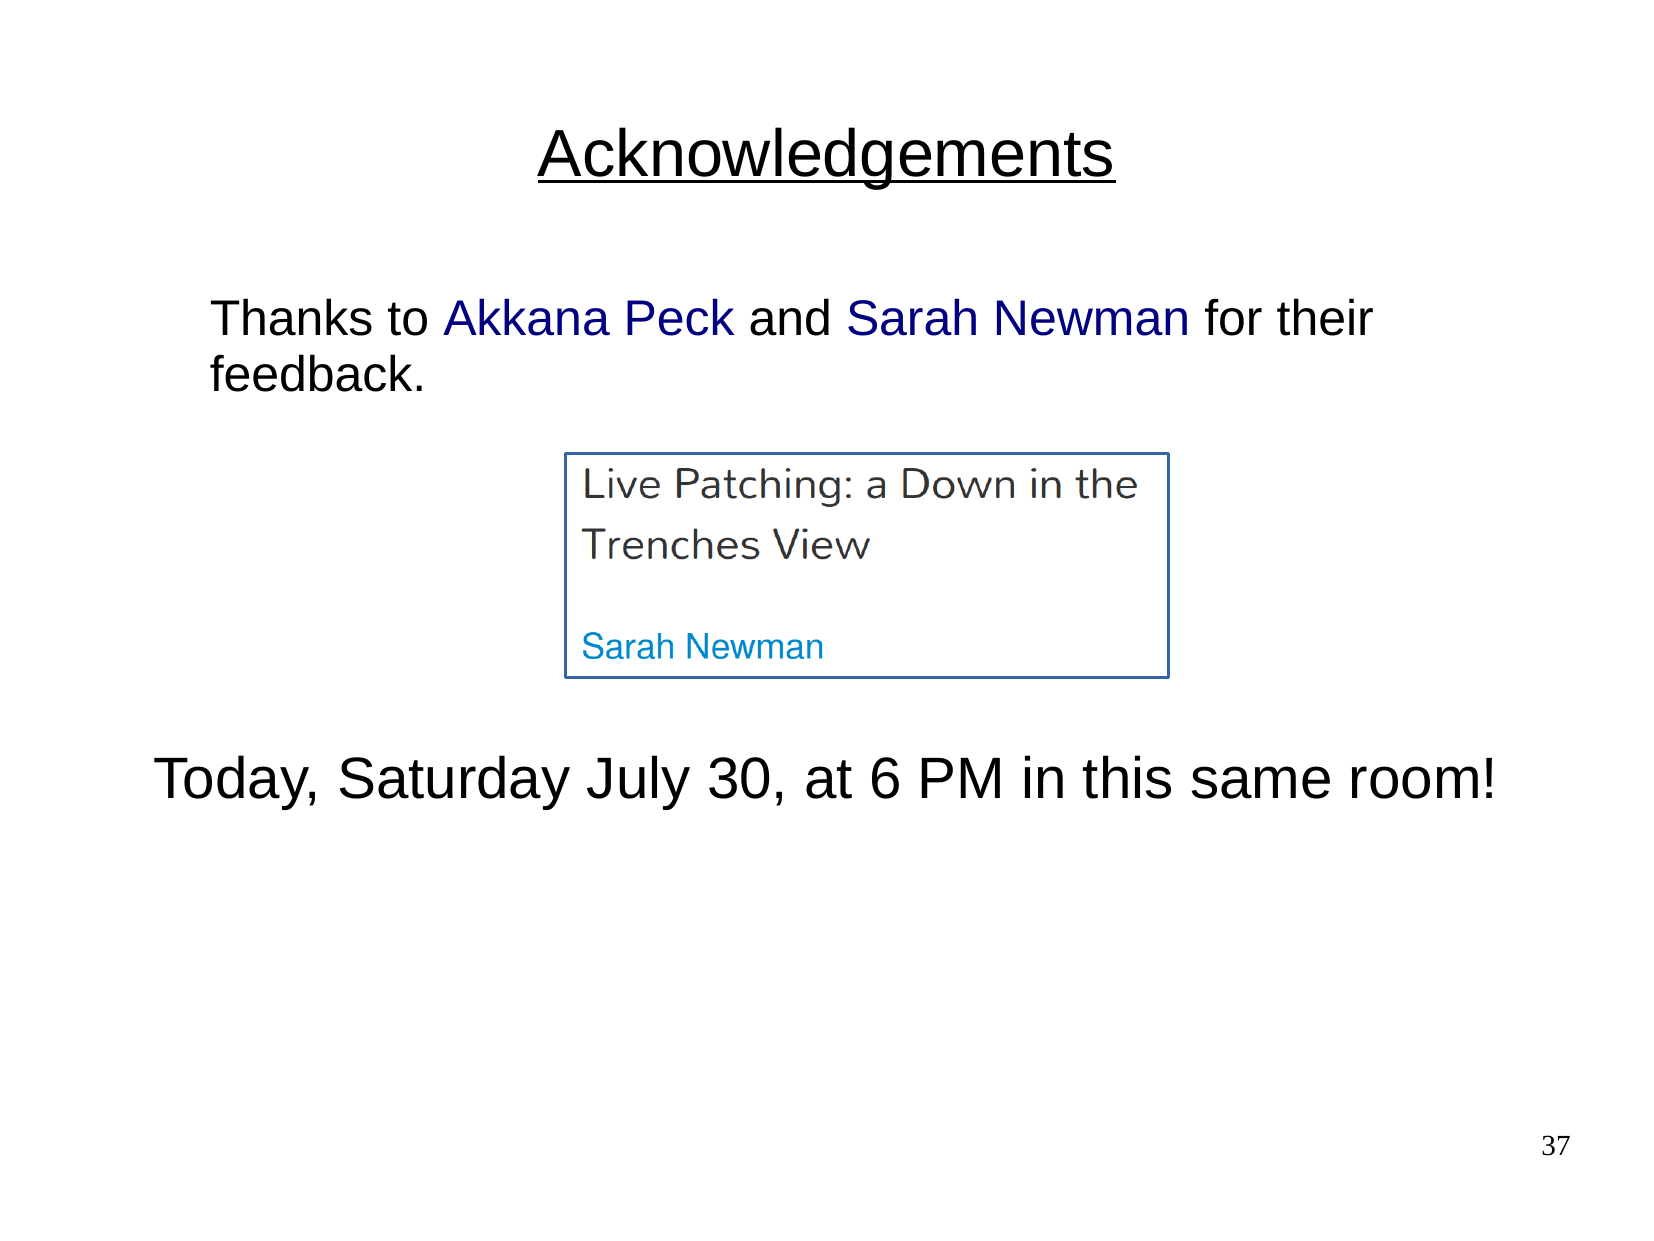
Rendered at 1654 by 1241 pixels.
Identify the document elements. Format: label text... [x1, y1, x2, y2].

list Thanks to Akkana Peck and Sarah Newman for their feedback. [139, 290, 1571, 413]
picture [567, 455, 1168, 676]
title Acknowledgements [82, 49, 1571, 257]
text_box Today, Saturday July 30, at 6 PM in this same room! [138, 738, 1515, 883]
